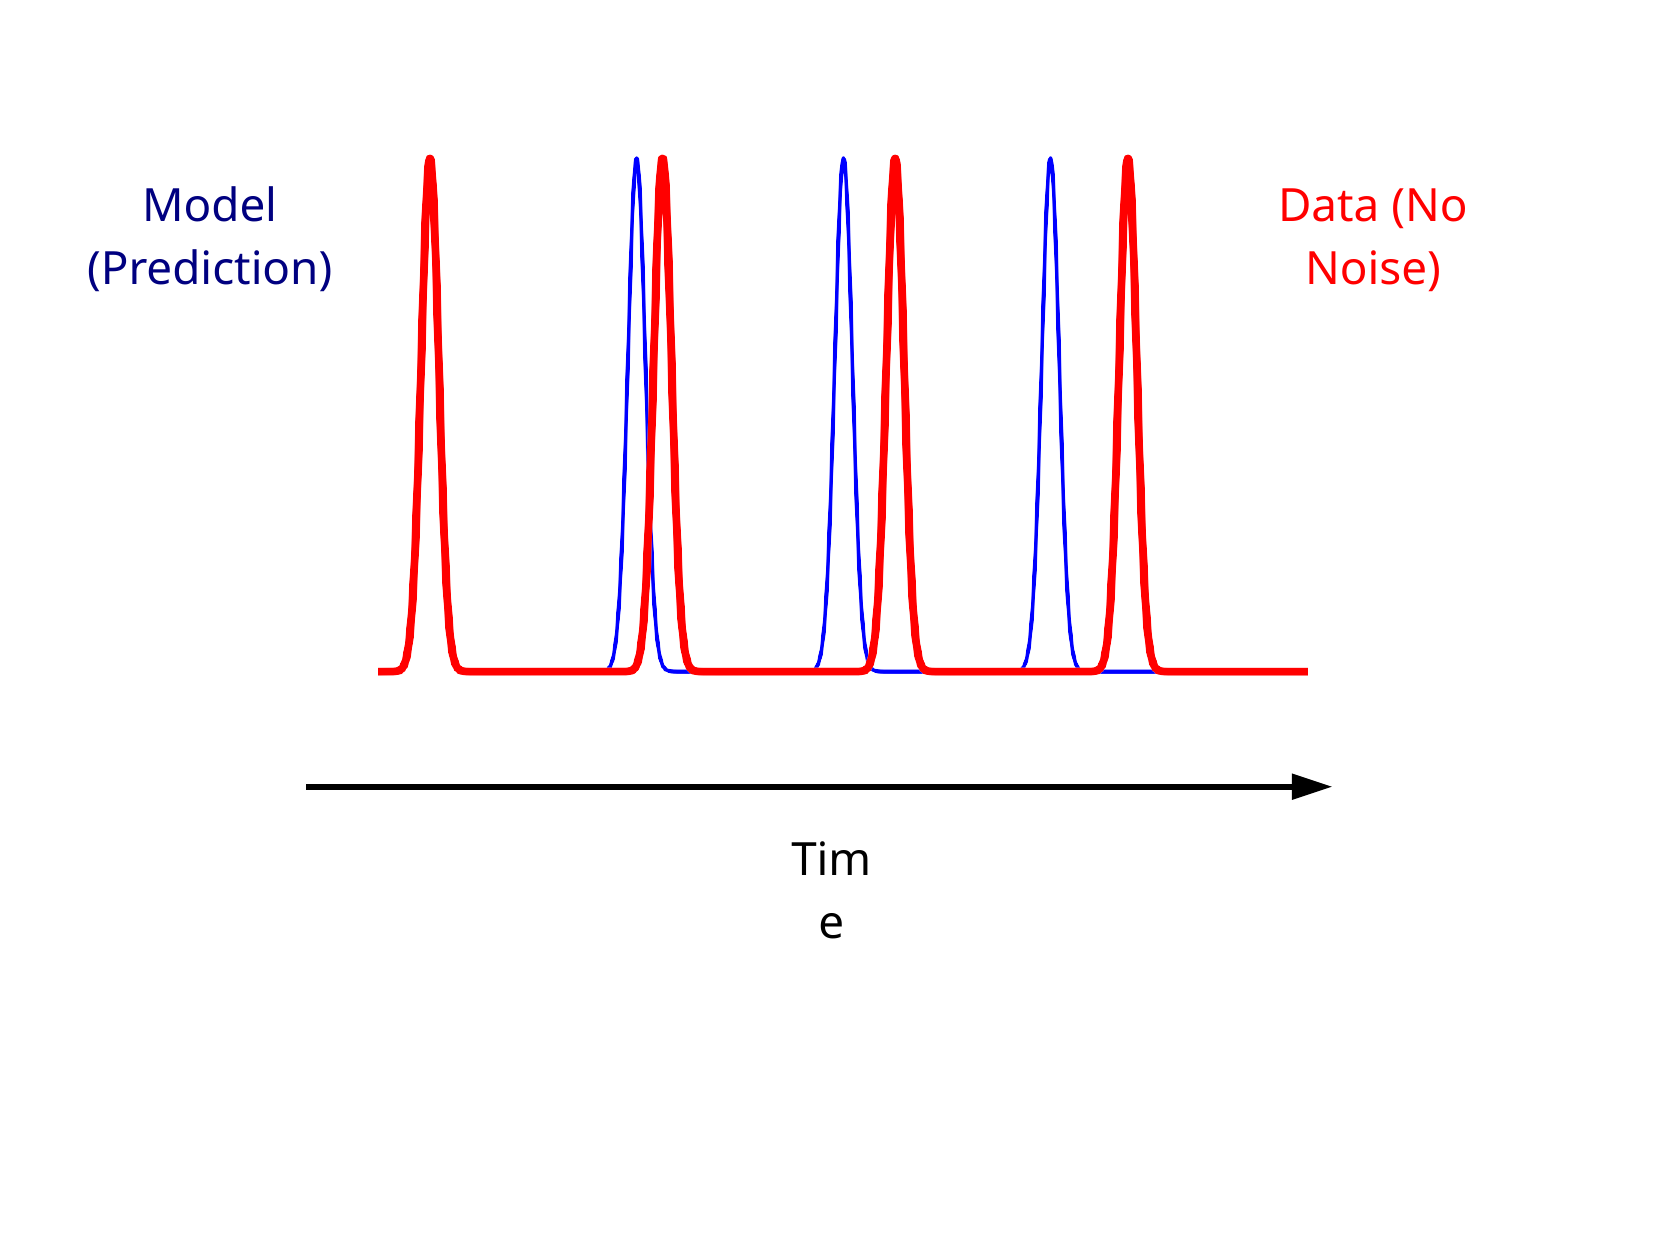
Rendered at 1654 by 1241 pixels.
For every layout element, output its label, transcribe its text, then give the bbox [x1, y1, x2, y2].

picture [342, 116, 1308, 753]
text_box Data (No Noise) [1204, 165, 1542, 313]
text_box Time [764, 819, 898, 901]
text_box Model (Prediction) [41, 165, 378, 313]
